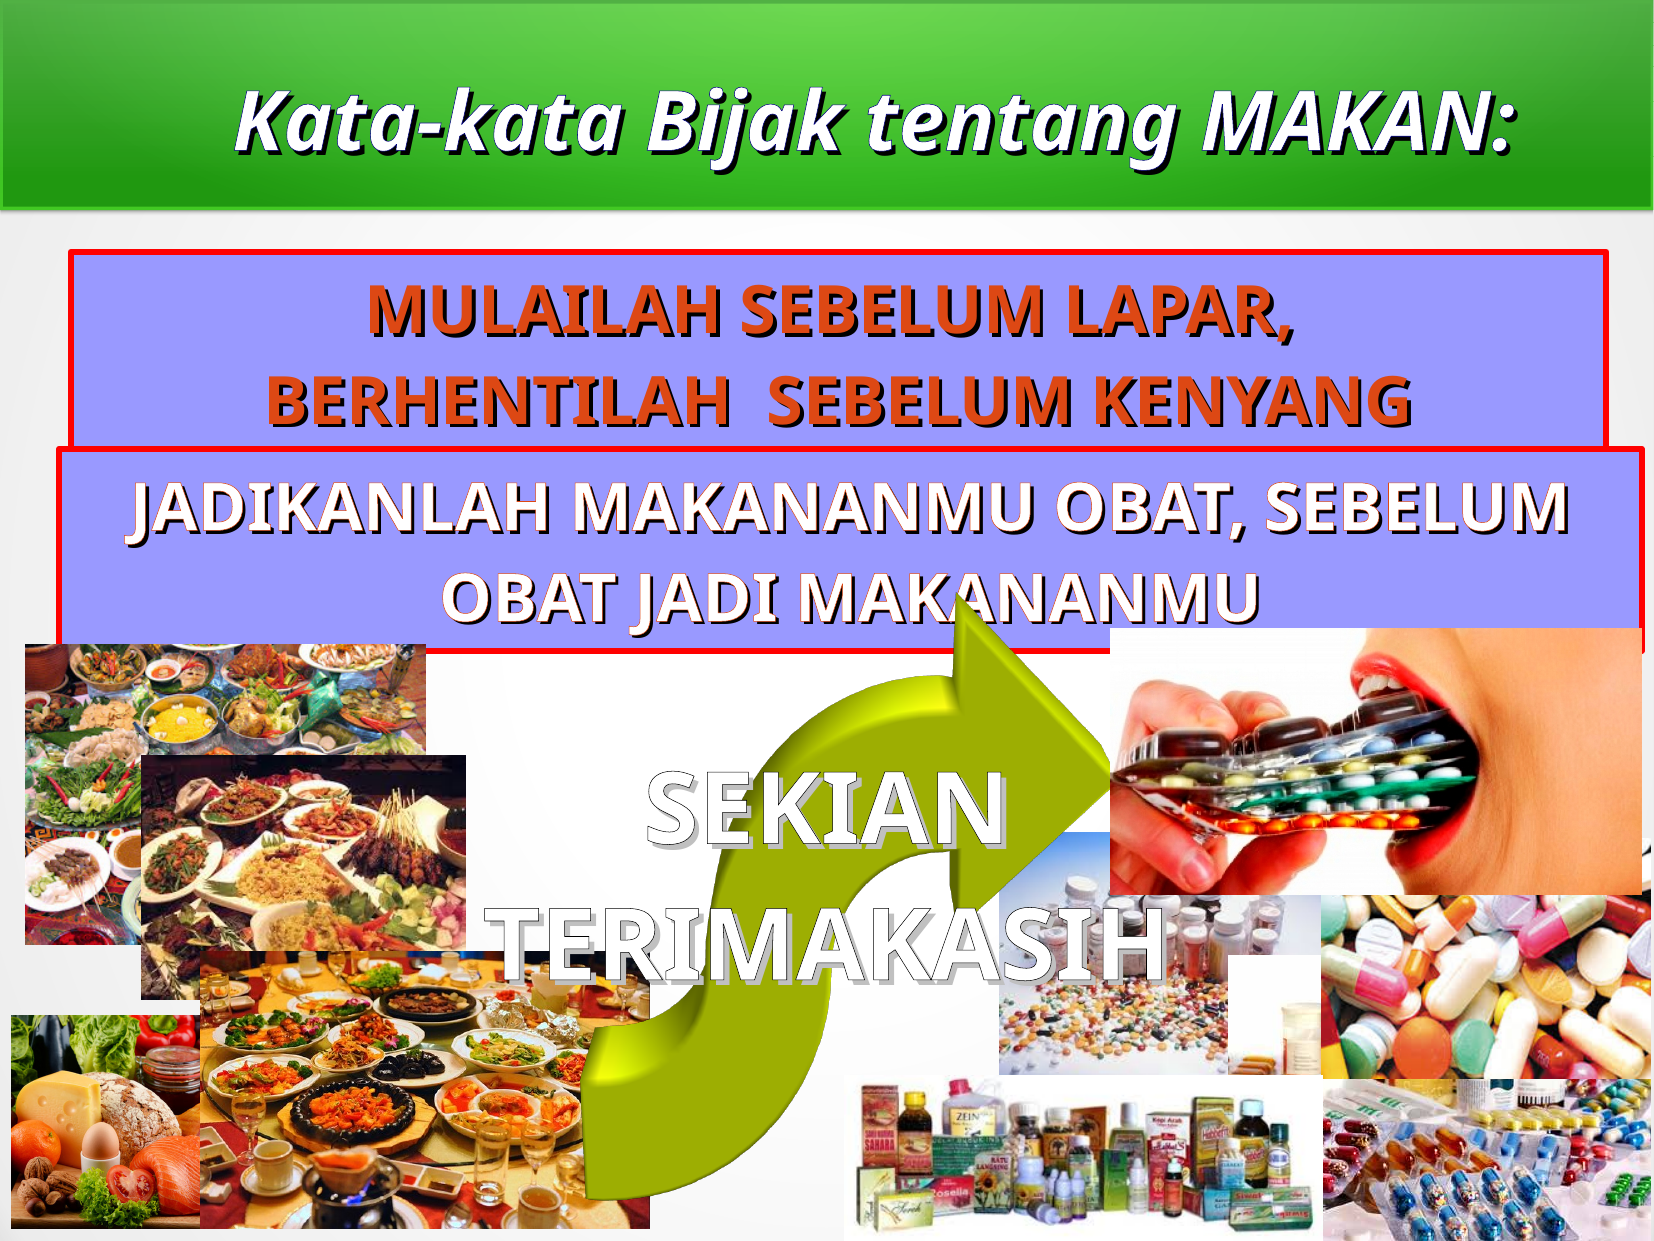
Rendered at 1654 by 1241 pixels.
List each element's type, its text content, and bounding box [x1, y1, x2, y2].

text_box JADIKANLAH MAKANANMU OBAT, SEBELUM OBAT JADI MAKANANMU [59, 448, 1642, 621]
title Kata-kata Bijak tentang MAKAN: [129, 47, 1619, 189]
picture [11, 644, 650, 1229]
picture [844, 628, 1651, 1241]
text_box MULAILAH SEBELUM LAPAR, BERHENTILAH SEBELUM KENYANG [70, 251, 1607, 426]
text_box SEKIAN TERIMAKASIH [413, 729, 1241, 969]
